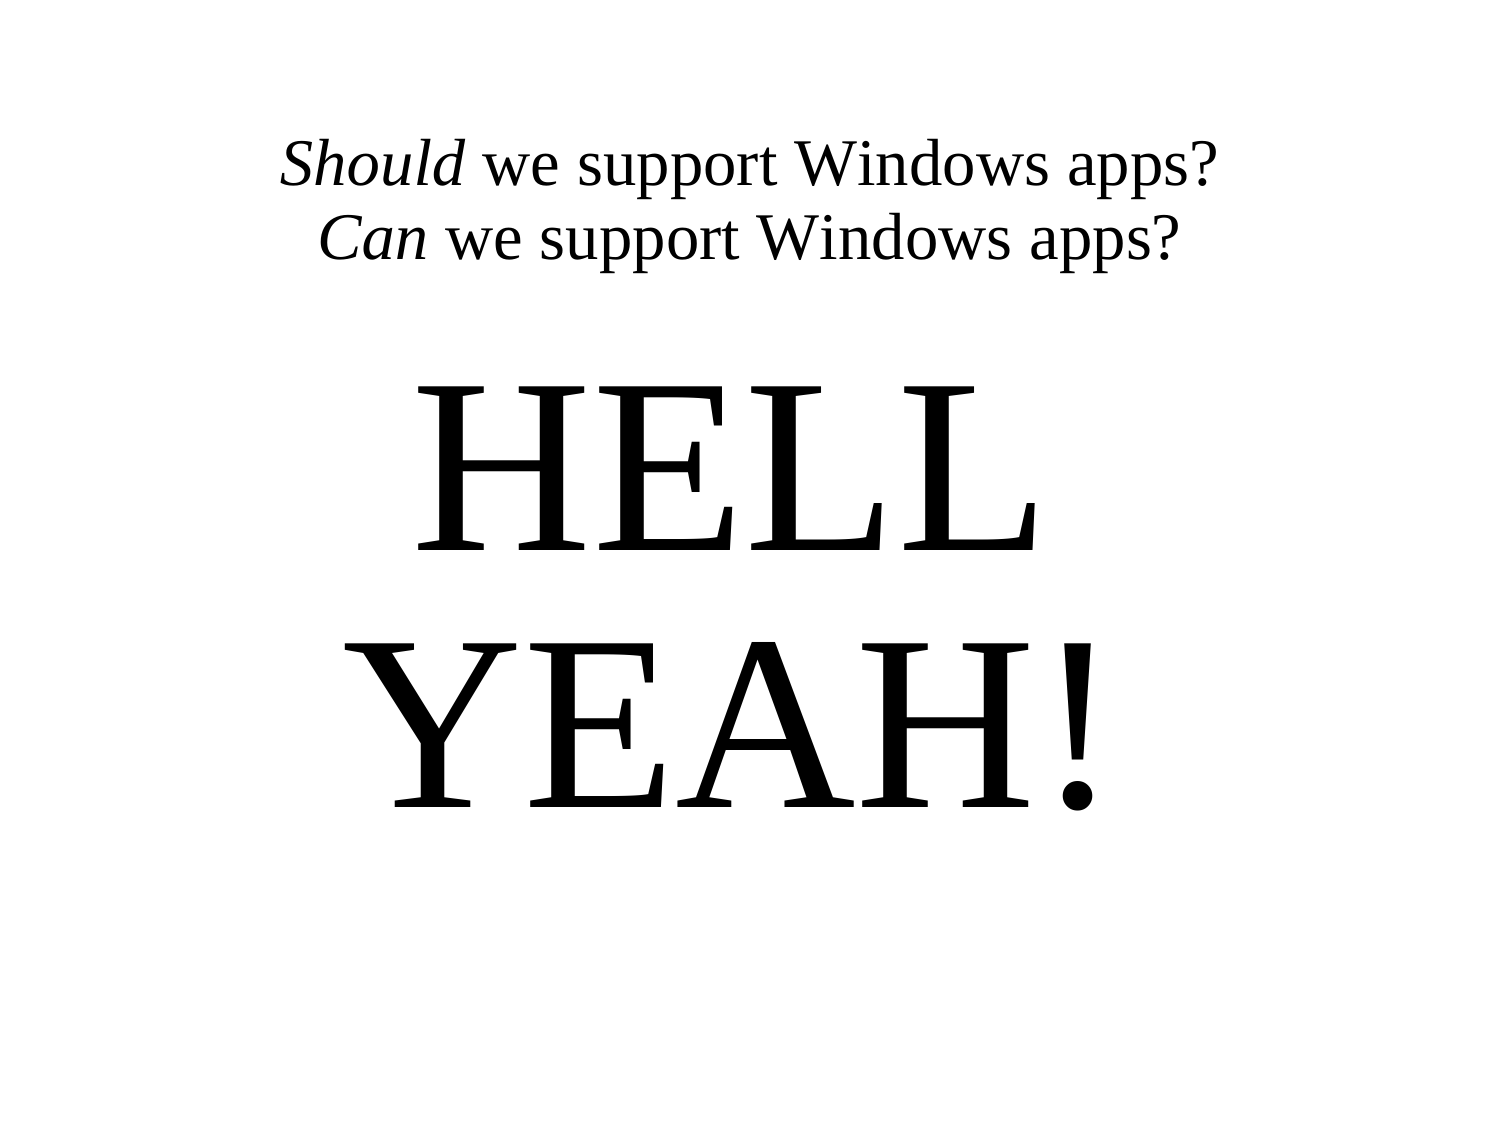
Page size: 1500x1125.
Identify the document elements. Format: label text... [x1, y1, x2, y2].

title Should we support Windows apps? Can we support Windows apps? [112, 99, 1388, 300]
text_box HELL YEAH! [187, 337, 1276, 938]
